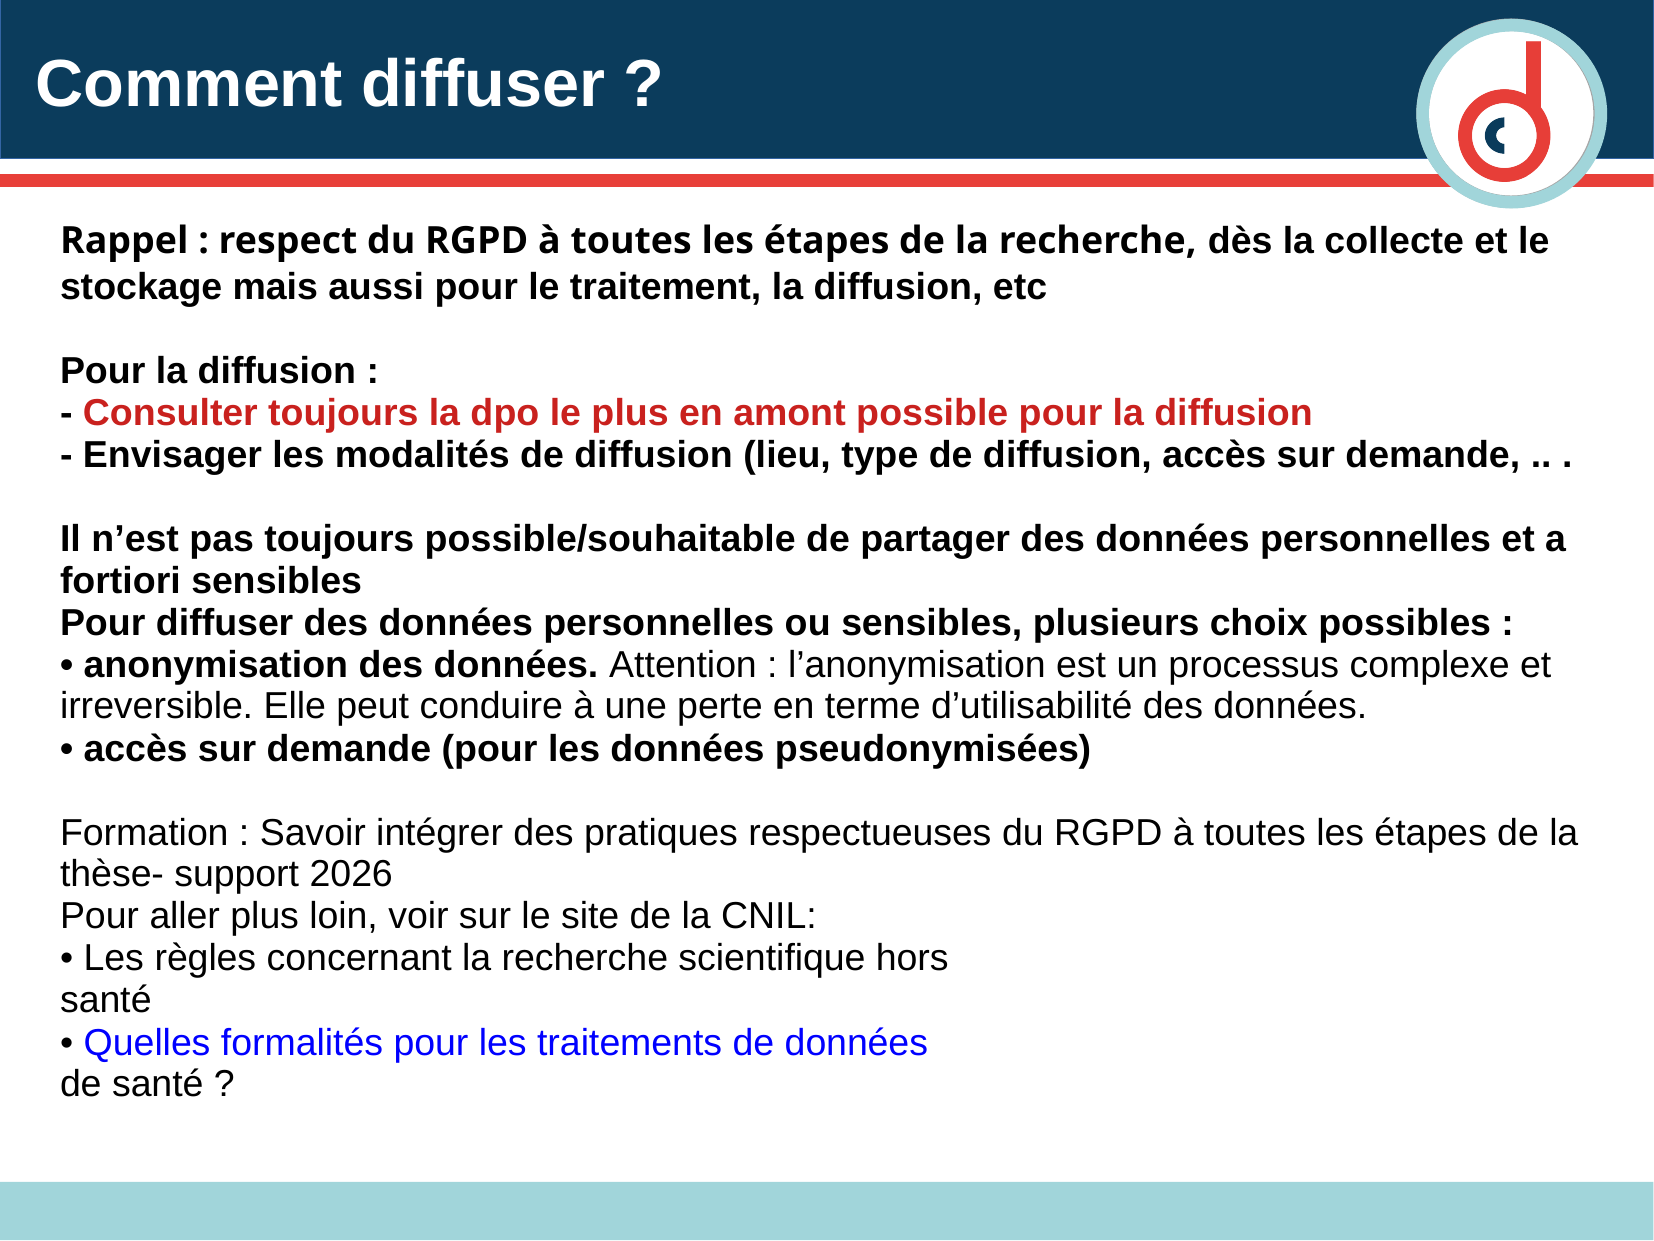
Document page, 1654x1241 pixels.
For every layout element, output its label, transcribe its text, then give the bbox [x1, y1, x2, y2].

text_box Rappel : respect du RGPD à toutes les étapes de la recherche, dès la collecte et le stockage mais aussi pour le traitement, la diffusion, etc Pour la diffusion : - Consulter toujours la dpo le plus en amont possible pour la diffusion - Envisager les modalités de diffusion (lieu, type de diffusion, accès sur demande, .. . Il n’est pas toujours possible/souhaitable de partager des données personnelles et a fortiori sensibles Pour diffuser des données personnelles ou sensibles, plusieurs choix possibles : • anonymisation des données. Attention : l’anonymisation est un processus complexe et irreversible. Elle peut conduire à une perte en terme d’utilisabilité des données. • accès sur demande (pour les données pseudonymisées) Formation : Savoir intégrer des pratiques respectueuses du RGPD à toutes les étapes de la thèse- support 2026 Pour aller plus loin, voir sur le site de la CNIL: • Les règles concernant la recherche scientifique hors santé • Quelles formalités pour les traitements de données de santé ? [45, 206, 1611, 1123]
title Comment diffuser ? [35, 11, 1430, 159]
